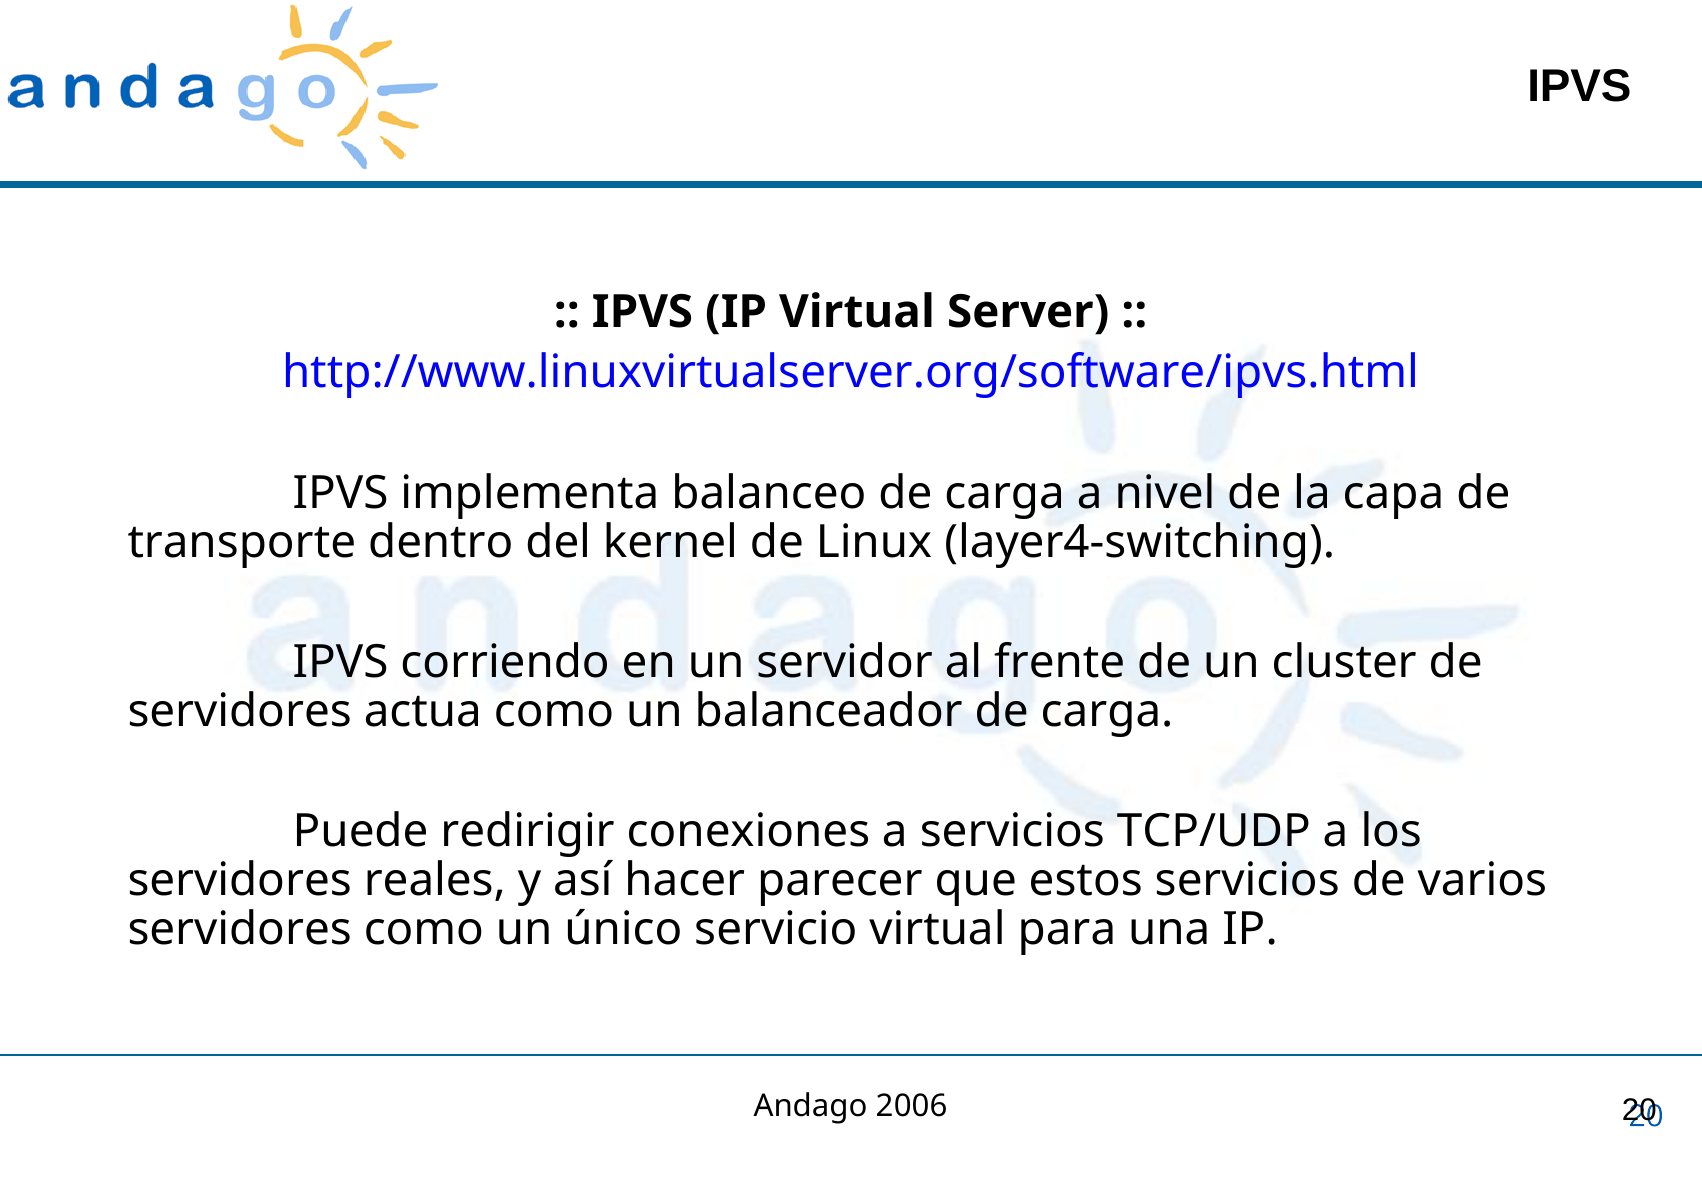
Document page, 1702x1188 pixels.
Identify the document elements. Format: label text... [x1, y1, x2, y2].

title IPVS [255, 0, 1702, 188]
subtitle :: IPVS (IP Virtual Server) :: http://www.linuxvirtualserver.org/software/ipvs.html IPVS implementa balanceo de carga a nivel de la capa de transporte dentro del kernel de Linux (layer4-switching). IPVS corriendo en un servidor al frente de un cluster de servidores actua como un balanceador de carga. Puede redirigir conexiones a servicios TCP/UDP a los servidores reales, y así hacer parecer que estos servicios de varios servidores como un único servicio virtual para una IP. [127, 255, 1575, 1047]
text_box [874, 620, 1702, 1188]
picture [0, 0, 255, 175]
